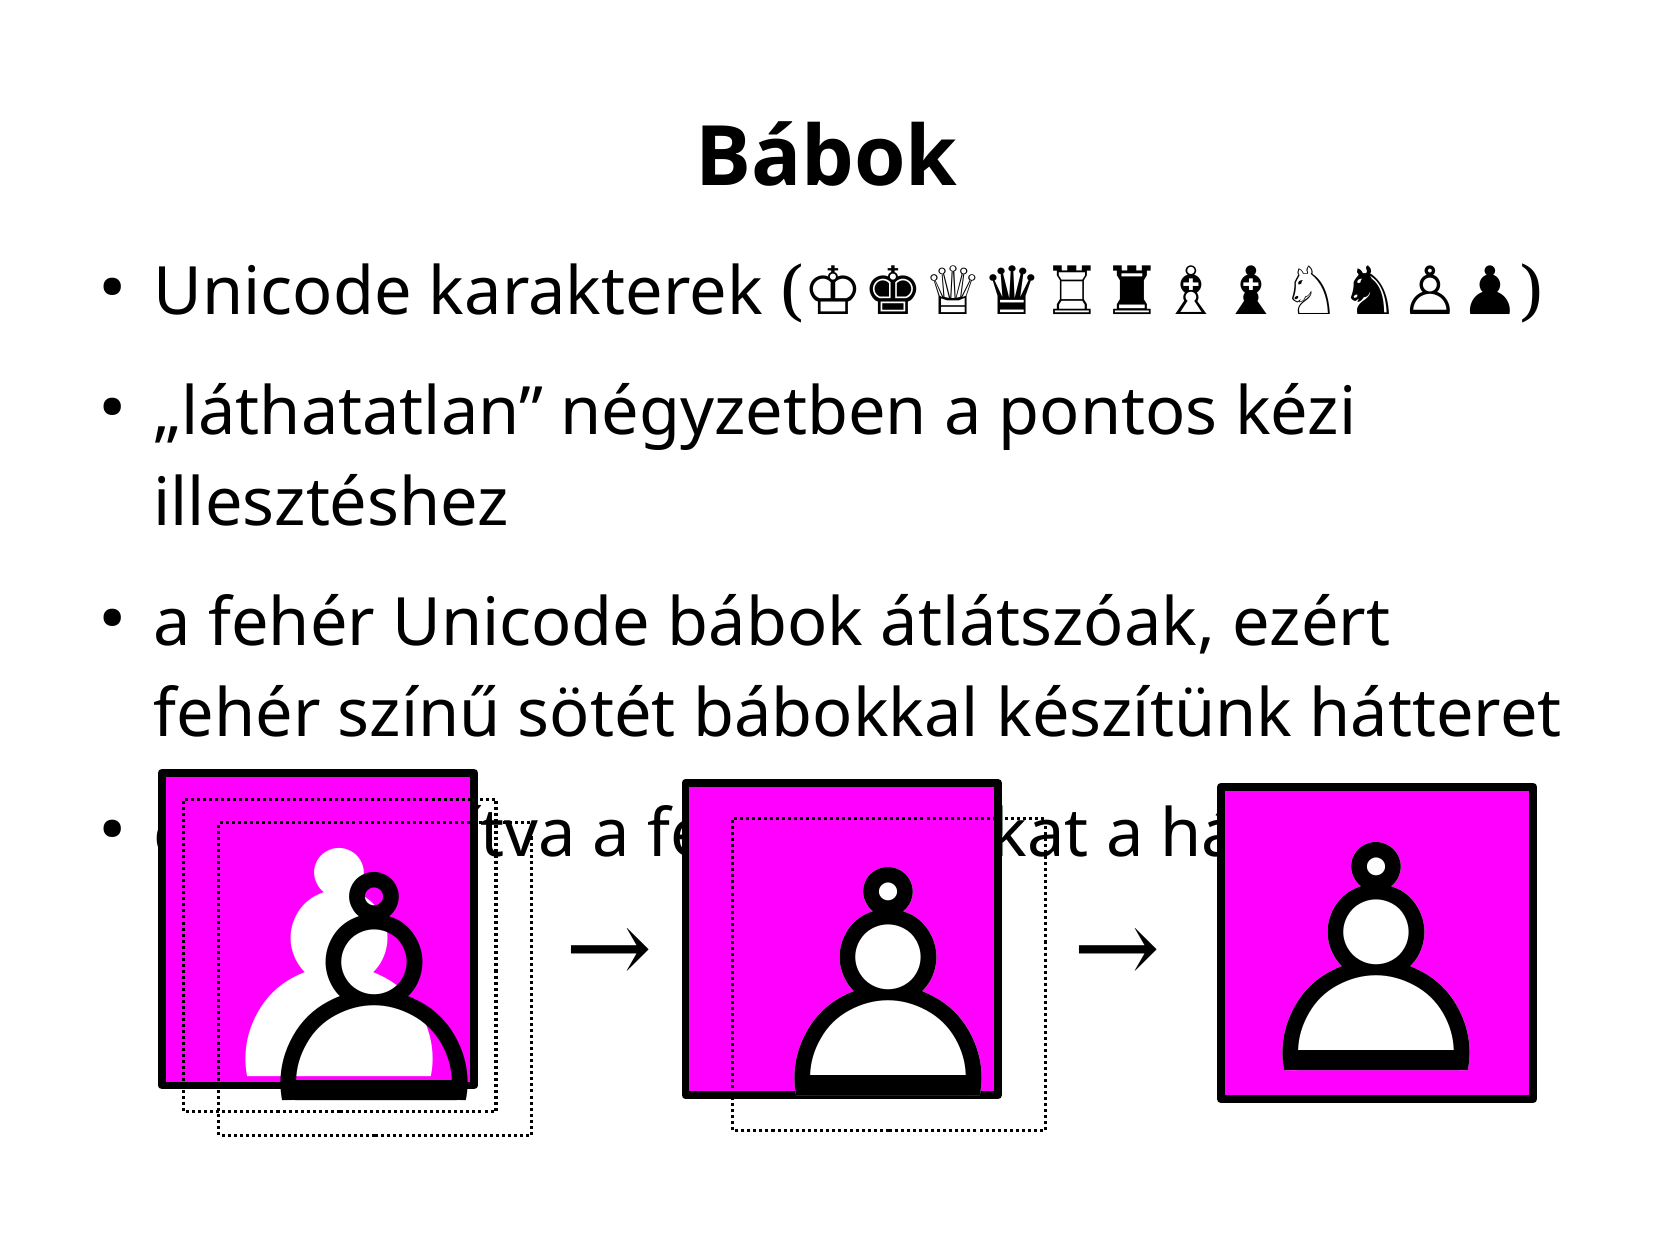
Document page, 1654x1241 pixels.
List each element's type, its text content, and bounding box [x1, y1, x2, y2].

text_box ♙ [732, 818, 1046, 1131]
text_box → [961, 786, 1274, 1100]
text_box [1274, 786, 1534, 792]
title Bábok [82, 49, 1571, 243]
text_box [685, 782, 998, 1096]
text_box ♙ [296, 1005, 452, 1080]
text_box ♙ [810, 1000, 961, 1075]
text_box ♙ [365, 887, 383, 905]
text_box ♙ [855, 924, 921, 989]
text_box ♙ [879, 882, 897, 900]
text_box ♙ [341, 929, 407, 994]
text_box → [453, 786, 732, 1100]
text_box ♟ [183, 799, 453, 1112]
text_box ♙ [1220, 792, 1534, 1106]
list Unicode karakterek (♔♚♕♛♖♜♗♝♘♞♙♟) „láthatatlan” négyzetben a pontos kézi illesztéshez a fehér Unicode bábok átlátszóak, ezért fehér színű sötét bábokkal készítünk hátteret csoportosítva a fehér bábokat a hátterükkel [82, 243, 1571, 1135]
text_box [161, 772, 475, 1086]
text_box ♙ [218, 822, 532, 1136]
